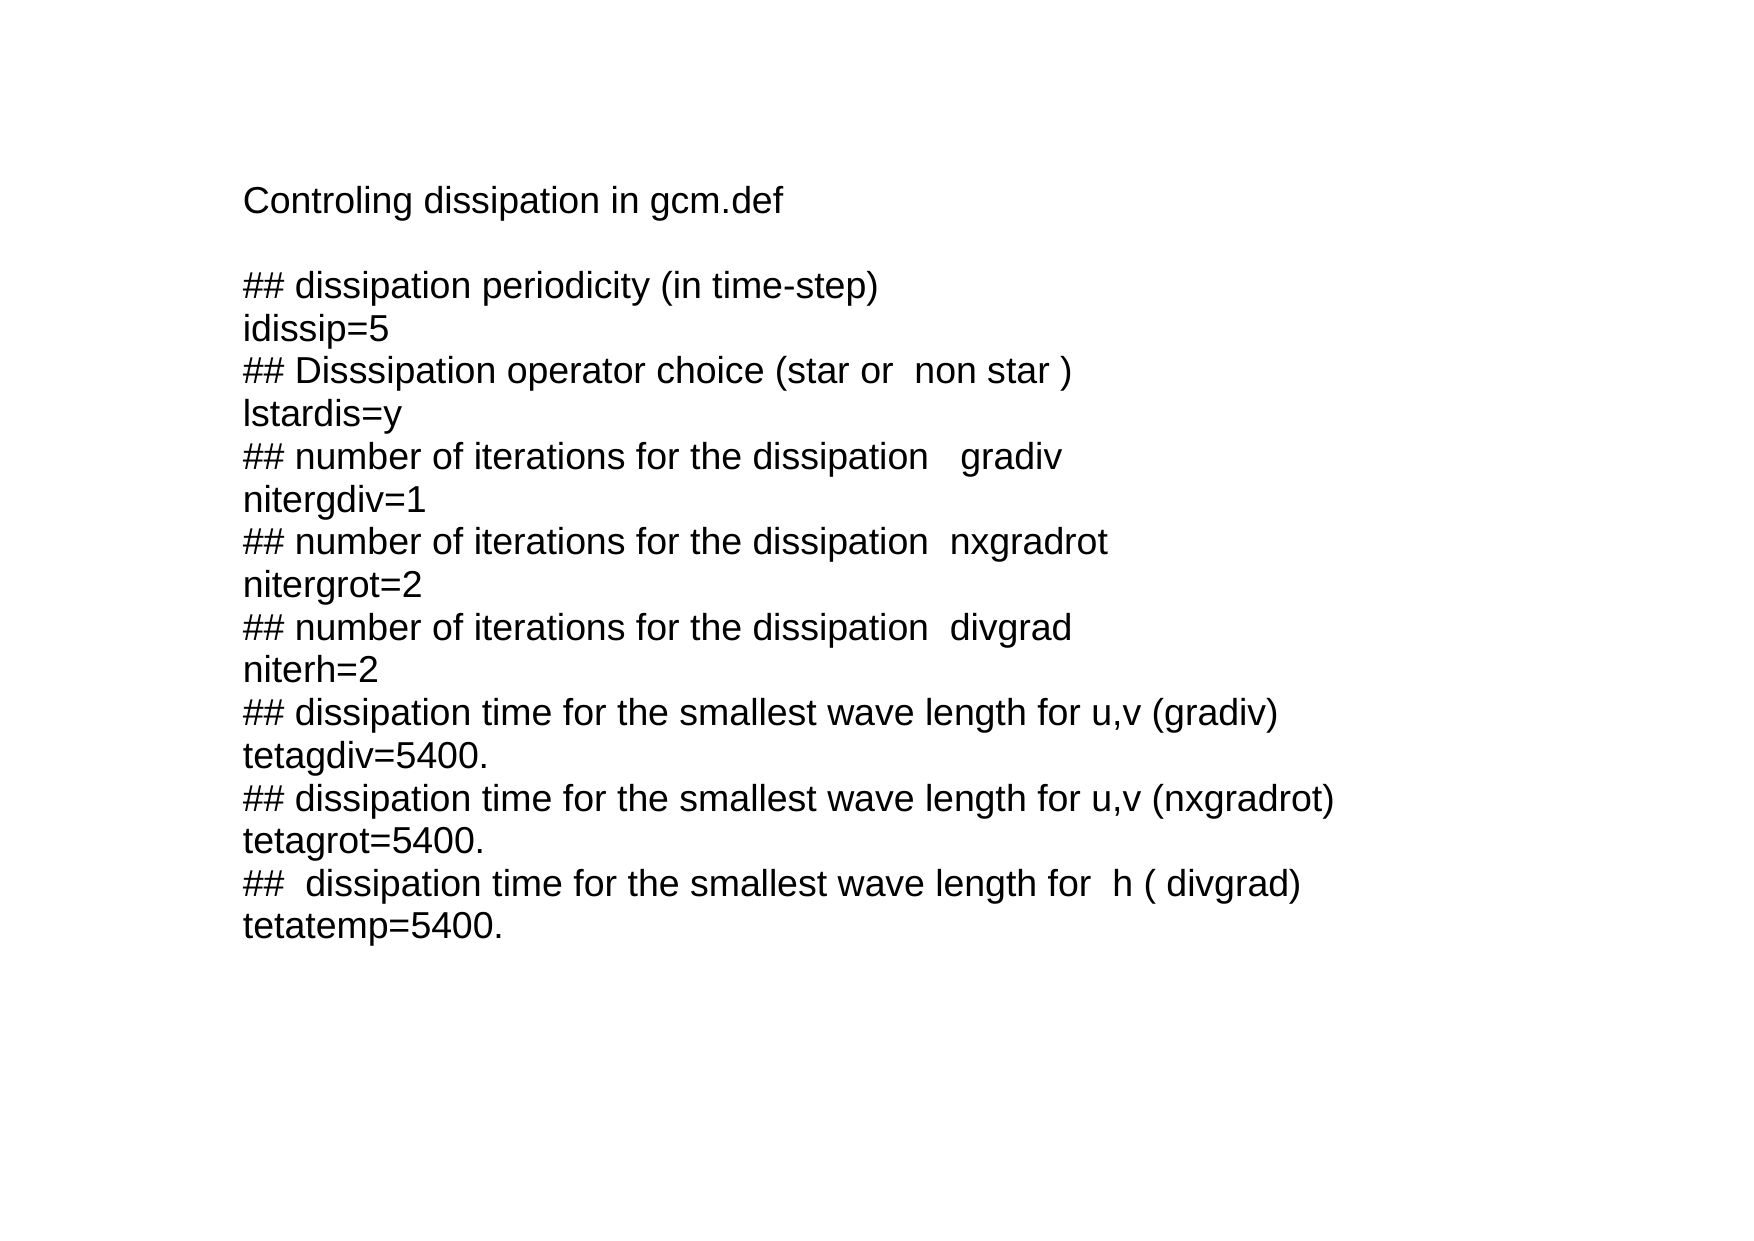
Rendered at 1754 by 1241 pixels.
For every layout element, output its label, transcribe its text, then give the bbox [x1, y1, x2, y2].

text_box Controling dissipation in gcm.def ## dissipation periodicity (in time-step) idissip=5 ## Disssipation operator choice (star or non star ) lstardis=y ## number of iterations for the dissipation gradiv nitergdiv=1 ## number of iterations for the dissipation nxgradrot nitergrot=2 ## number of iterations for the dissipation divgrad niterh=2 ## dissipation time for the smallest wave length for u,v (gradiv) tetagdiv=5400. ## dissipation time for the smallest wave length for u,v (nxgradrot) tetagrot=5400. ## dissipation time for the smallest wave length for h ( divgrad) tetatemp=5400. [228, 171, 1475, 1169]
